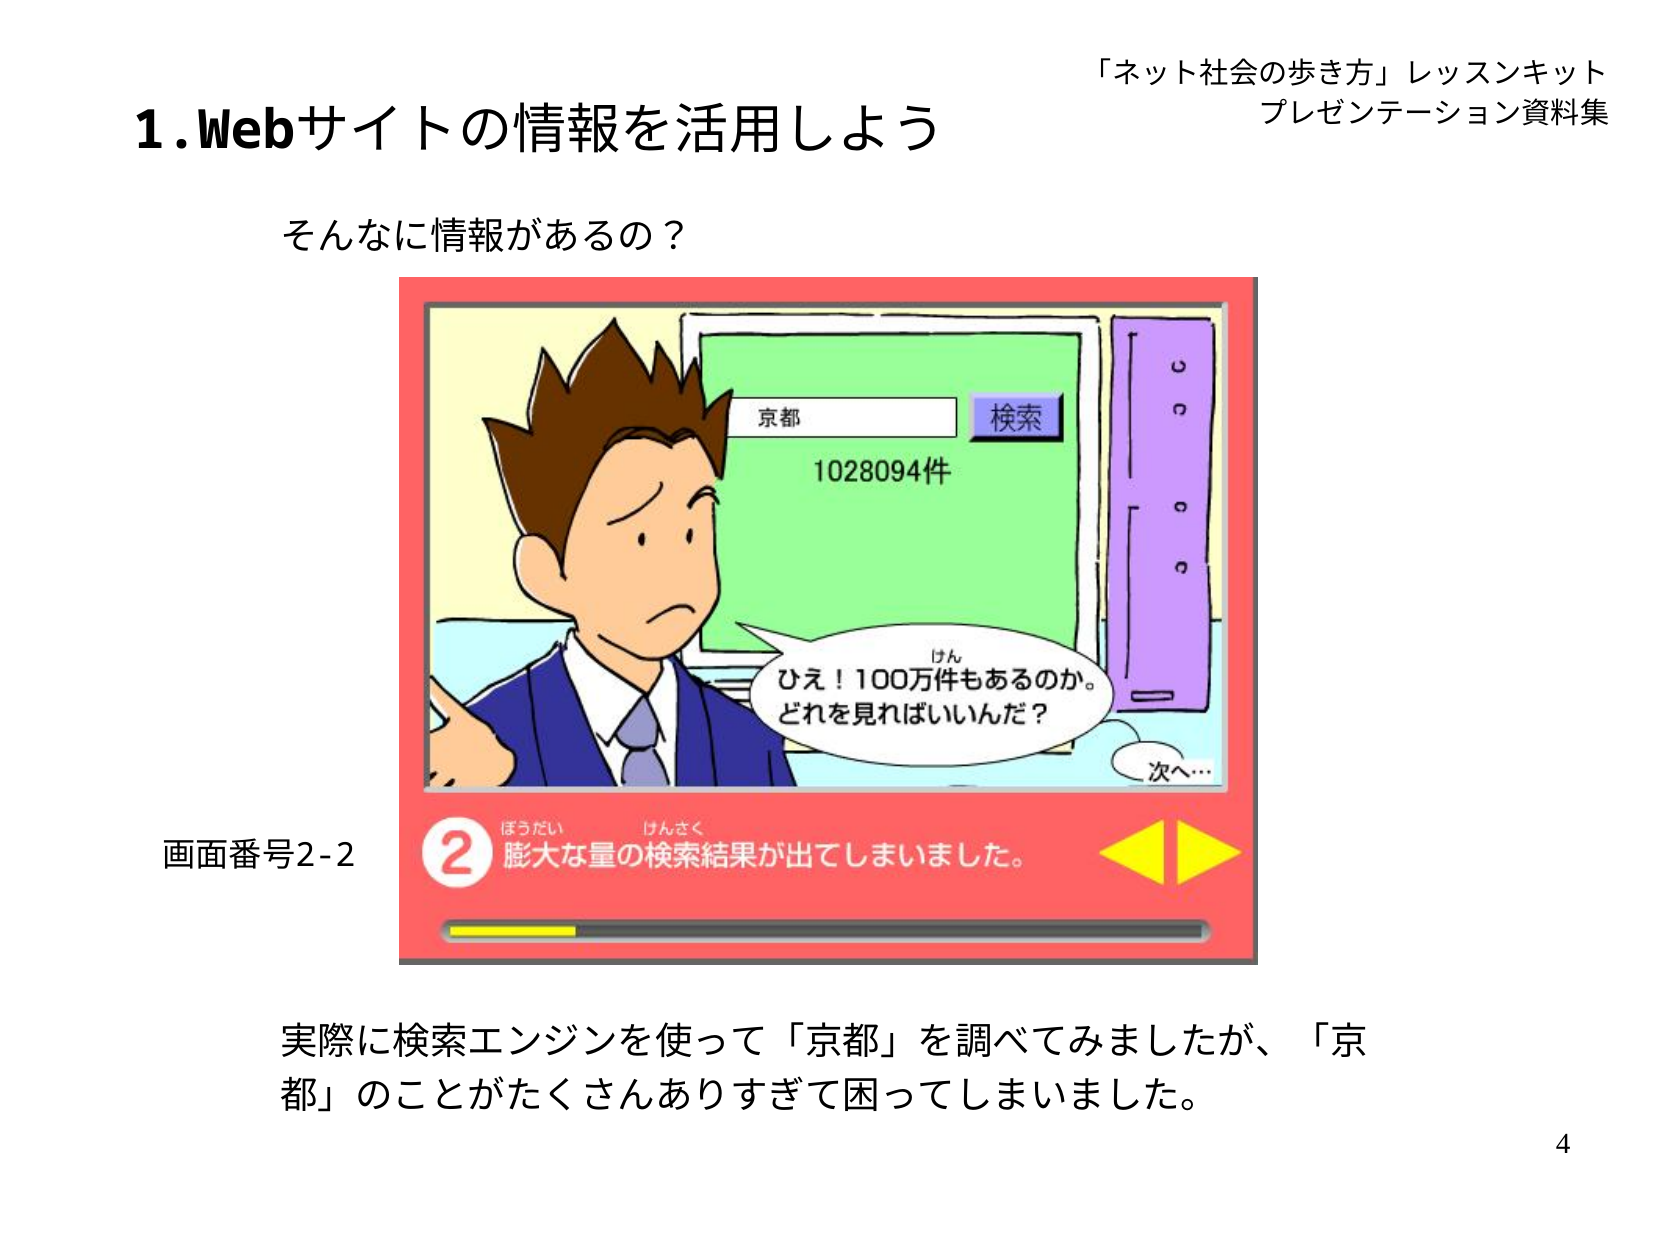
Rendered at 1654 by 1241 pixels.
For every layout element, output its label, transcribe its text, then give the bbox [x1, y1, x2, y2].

text_box 「ネット社会の歩き方」レッスンキット プレゼンテーション資料集 [1062, 44, 1625, 139]
text_box 画面番号2-2 [147, 826, 384, 882]
picture [399, 277, 1258, 965]
text_box そんなに情報があるの？ [265, 206, 945, 267]
text_box 実際に検索エンジンを使って「京都」を調べてみましたが、「京都」のことがたくさんありすぎて困ってしまいました。 [265, 1003, 1447, 1128]
text_box 1.Webサイトの情報を活用しよう [118, 88, 1093, 169]
